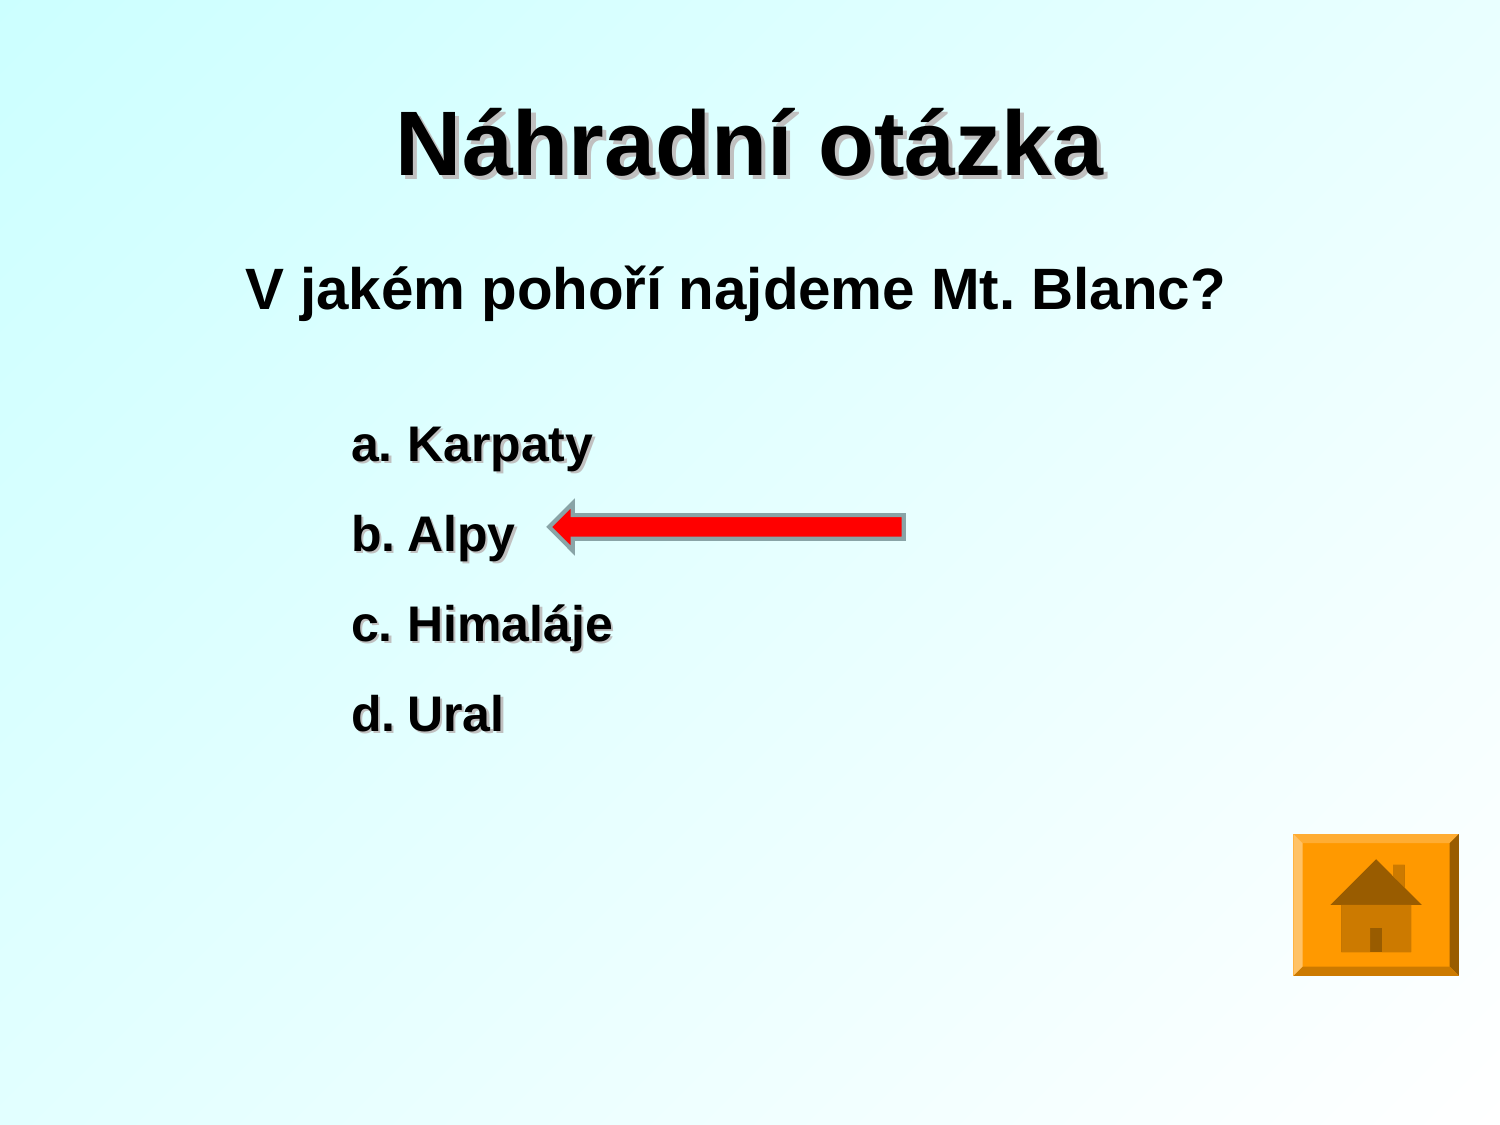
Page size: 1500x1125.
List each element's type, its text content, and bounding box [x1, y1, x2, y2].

text_box Karpaty Alpy Himaláje Ural [336, 373, 951, 749]
title Náhradní otázka [75, 45, 1426, 233]
text_box [1295, 834, 1459, 976]
list V jakém pohoří najdeme Mt. Blanc? [230, 243, 1248, 355]
text_box [549, 503, 904, 551]
